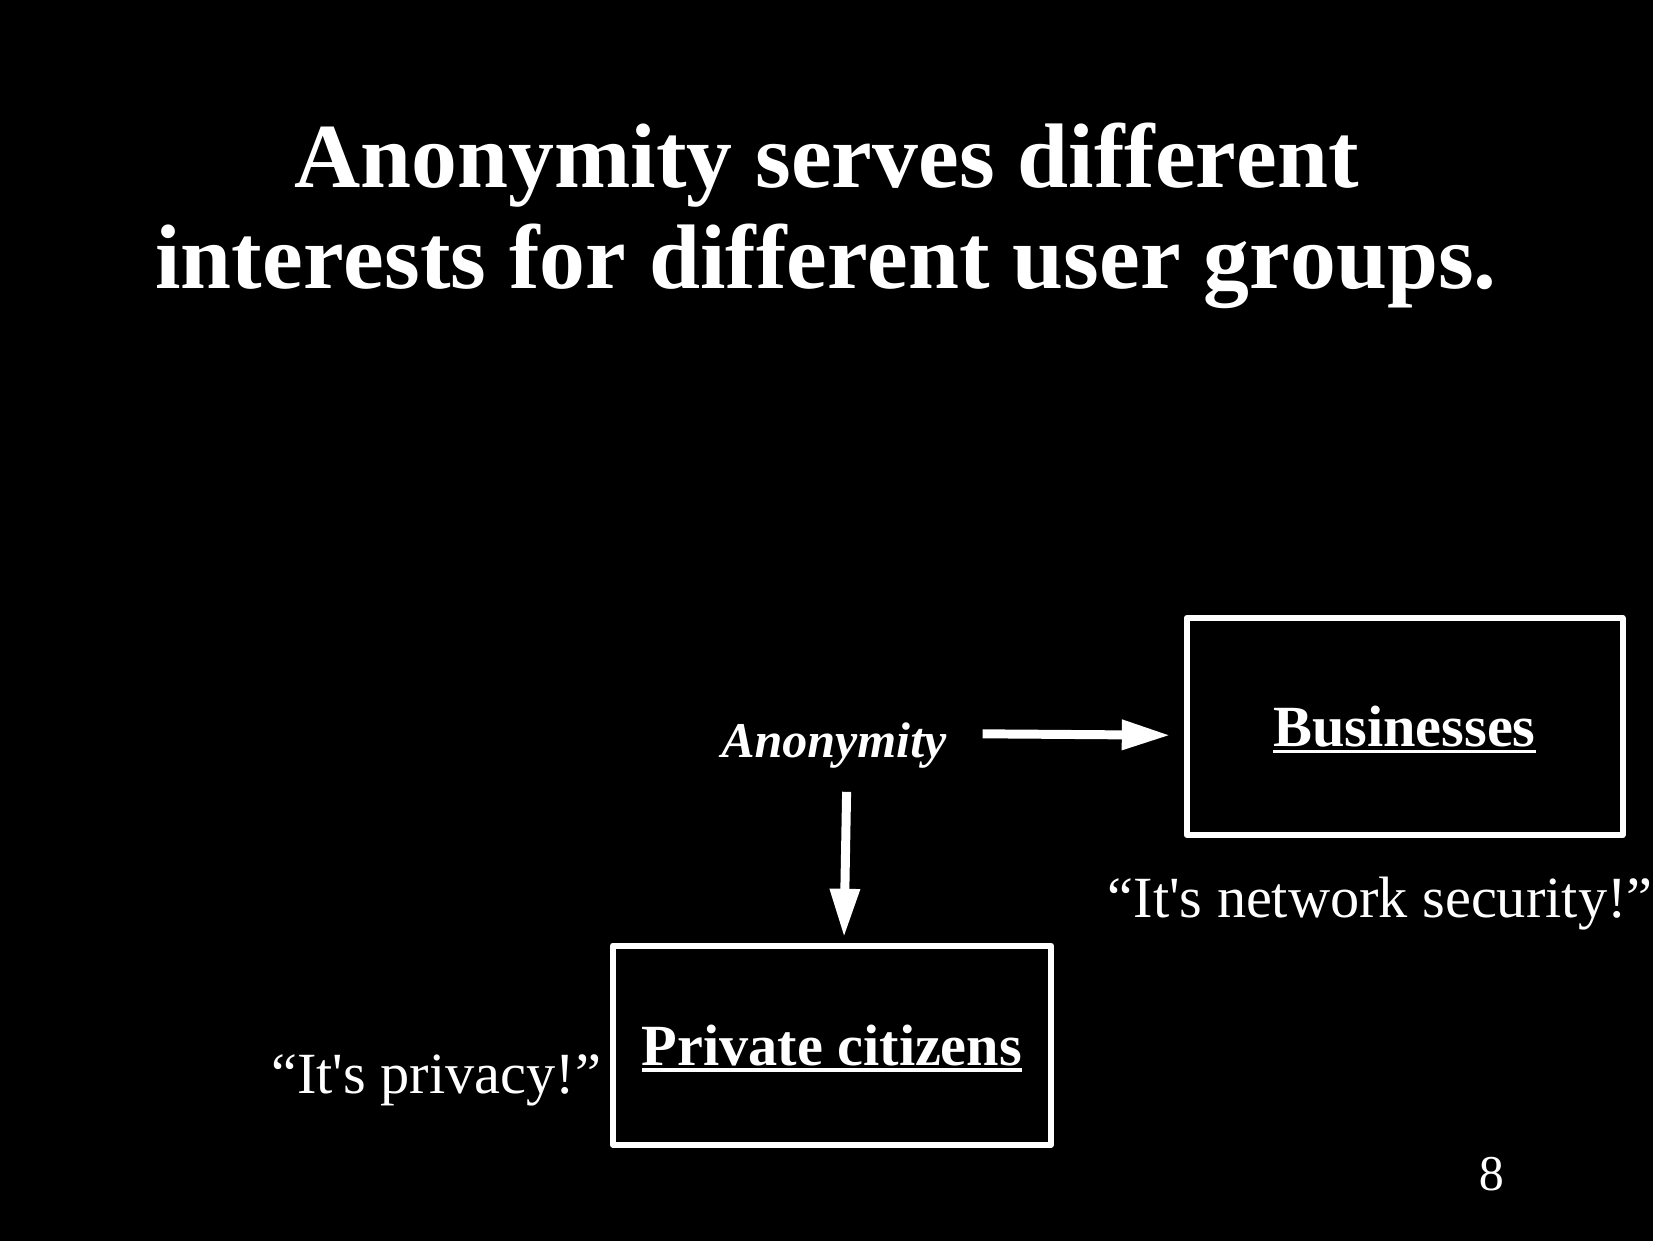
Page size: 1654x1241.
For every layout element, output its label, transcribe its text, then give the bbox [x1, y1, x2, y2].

text_box Businesses [1186, 618, 1623, 835]
text_box “It's privacy!” [271, 1041, 602, 1112]
text_box “It's network security!” [1107, 865, 1653, 936]
title Anonymity serves different interests for different user groups. [121, 86, 1534, 327]
text_box Anonymity [632, 668, 1036, 813]
text_box Private citizens [612, 945, 1052, 1145]
